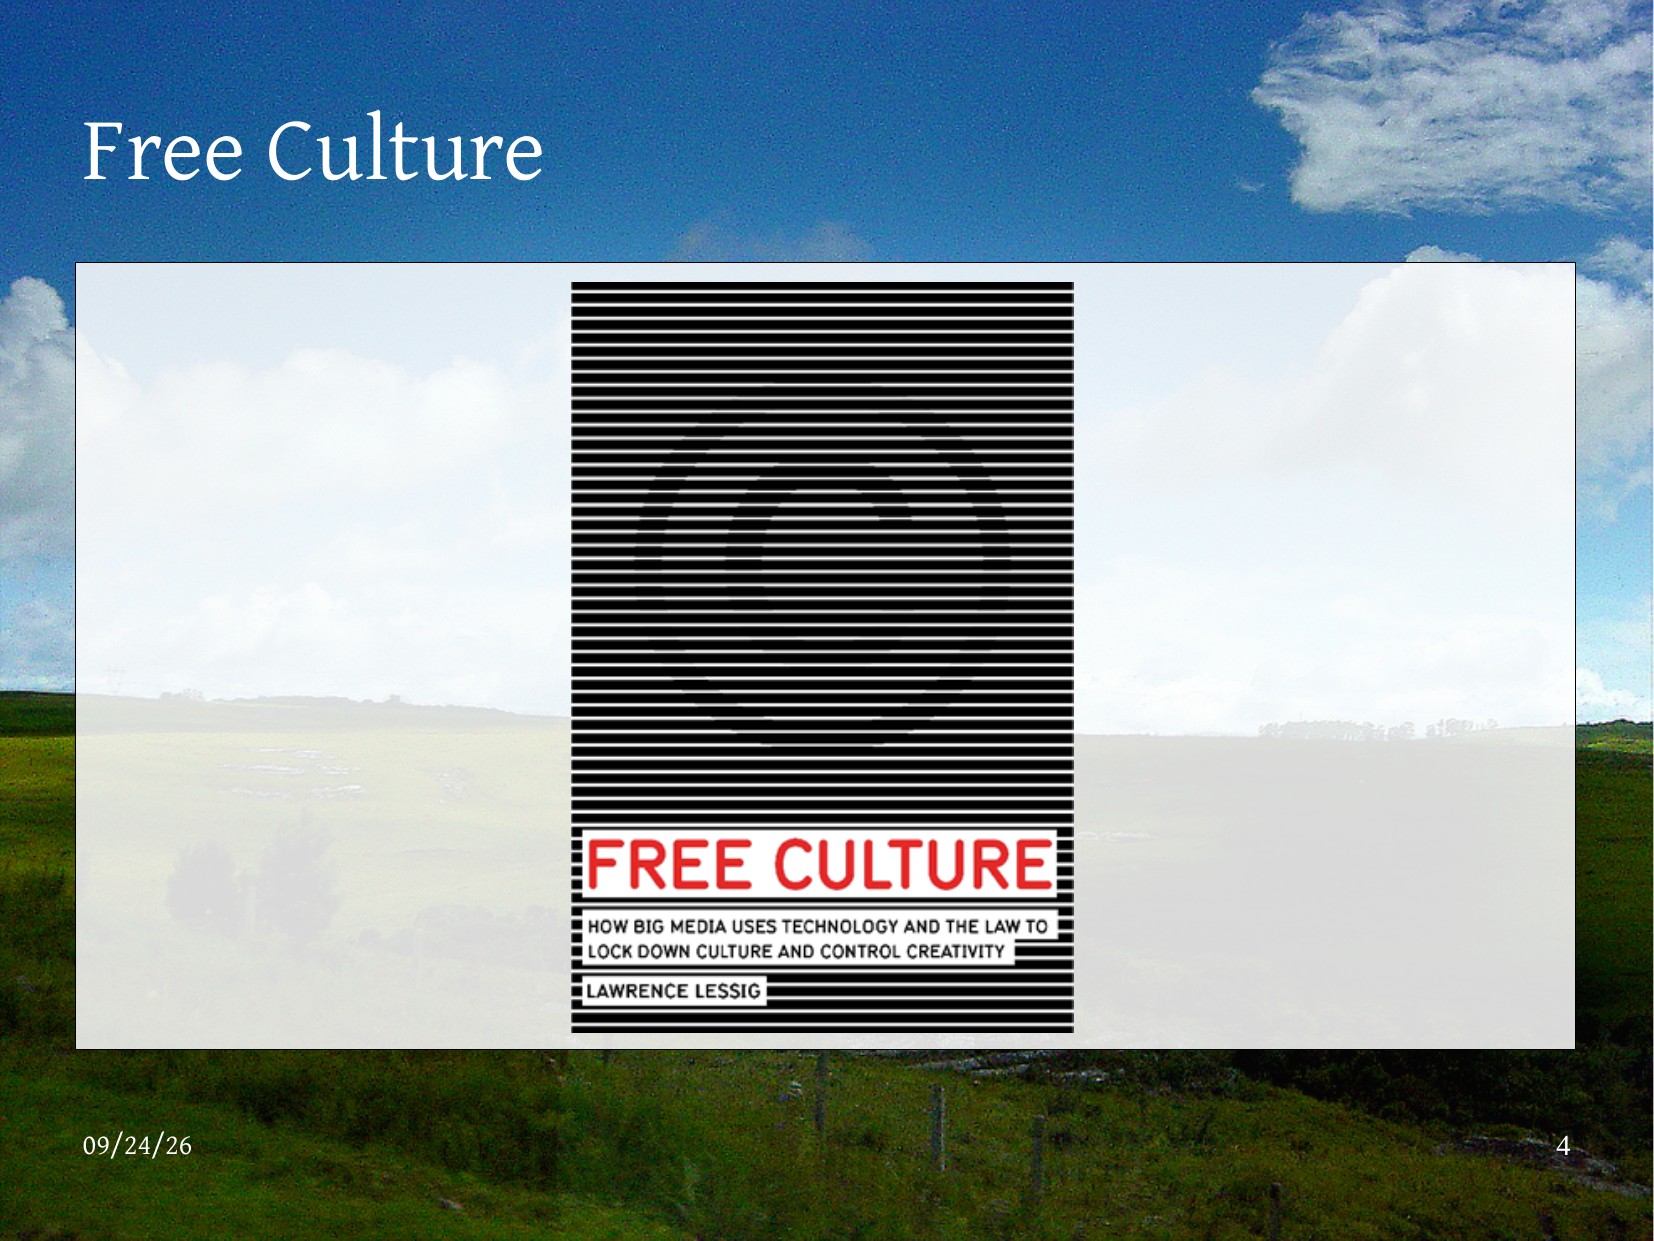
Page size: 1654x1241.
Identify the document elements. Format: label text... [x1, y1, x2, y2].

picture [0, 0, 1654, 1241]
title Free Culture [82, 56, 1571, 250]
